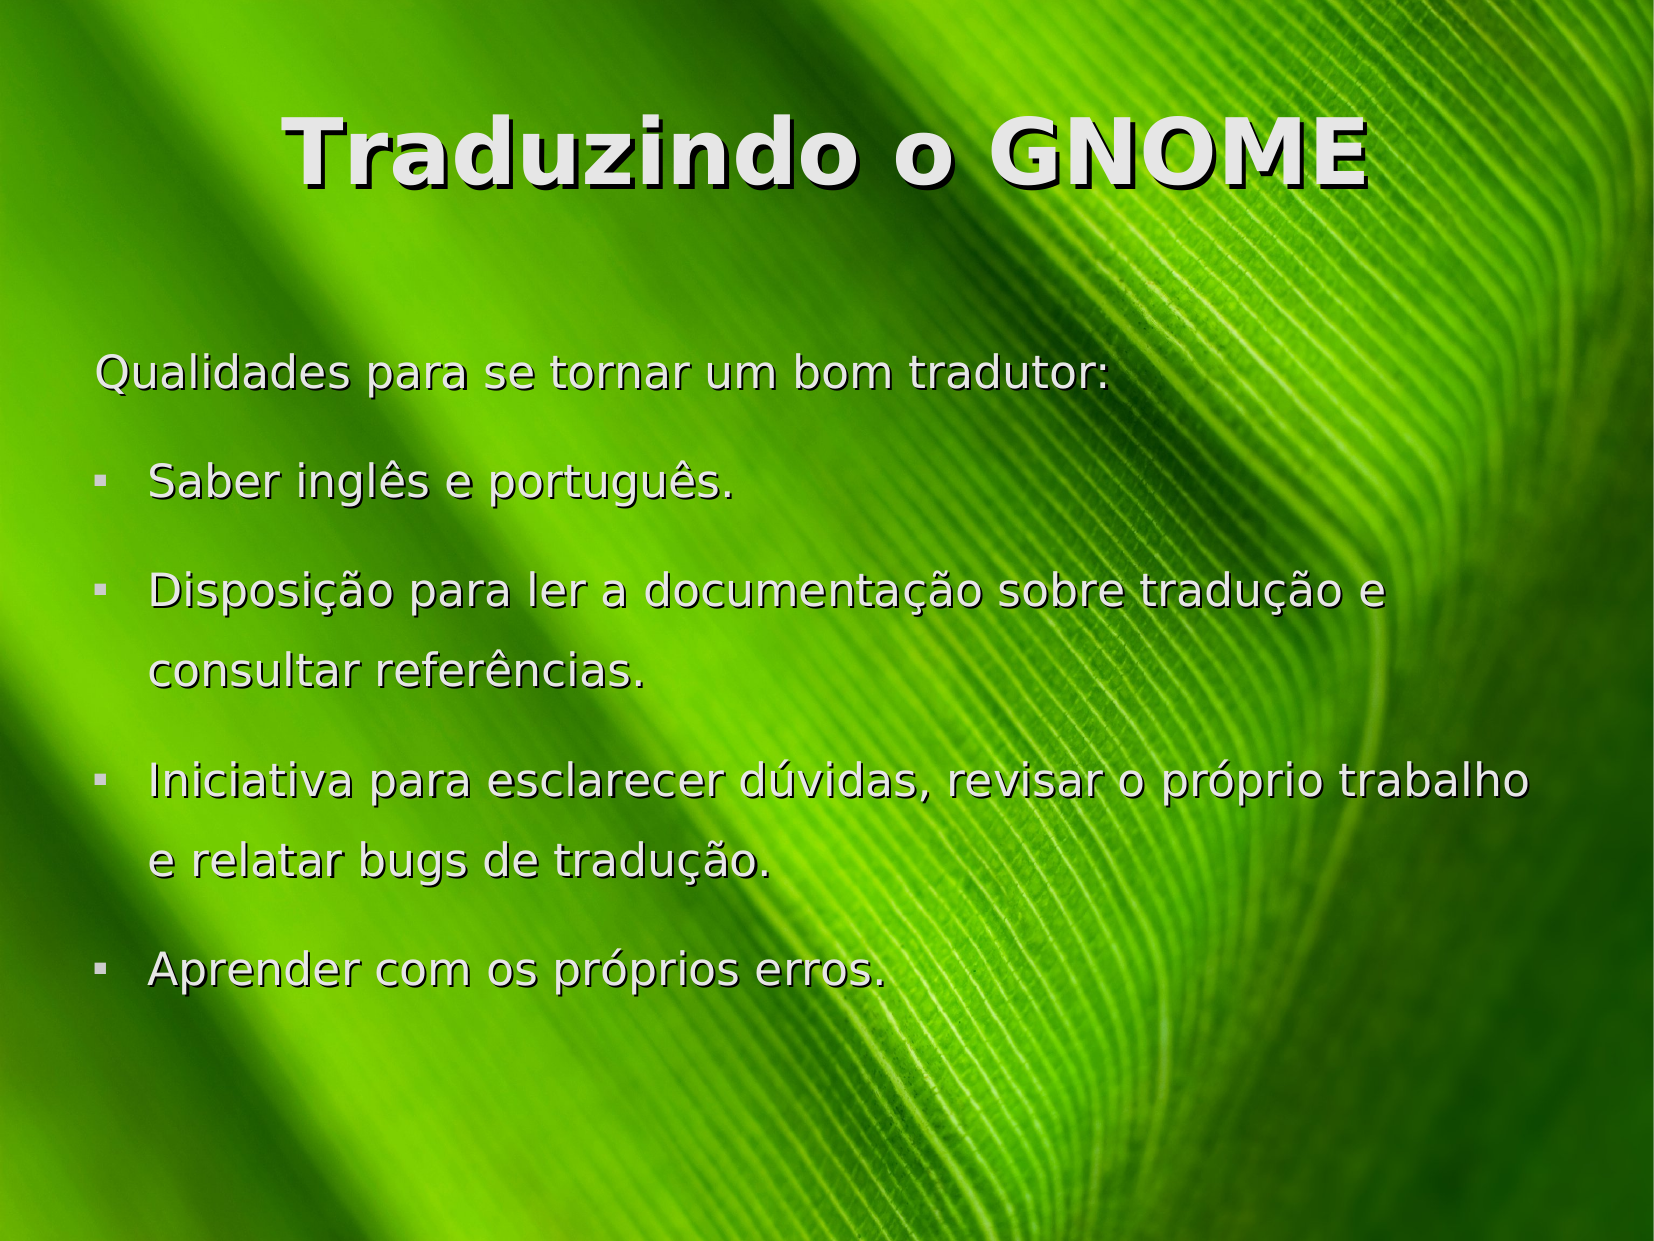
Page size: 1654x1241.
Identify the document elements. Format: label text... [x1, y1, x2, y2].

title Traduzindo o GNOME [82, 49, 1571, 257]
list Qualidades para se tornar um bom tradutor: Saber inglês e português. Disposição para ler a documentação sobre tradução e consultar referências. Iniciativa para esclarecer dúvidas, revisar o próprio trabalho e relatar bugs de tradução. Aprender com os próprios erros. [76, 236, 1565, 1063]
picture [0, 0, 1654, 1241]
